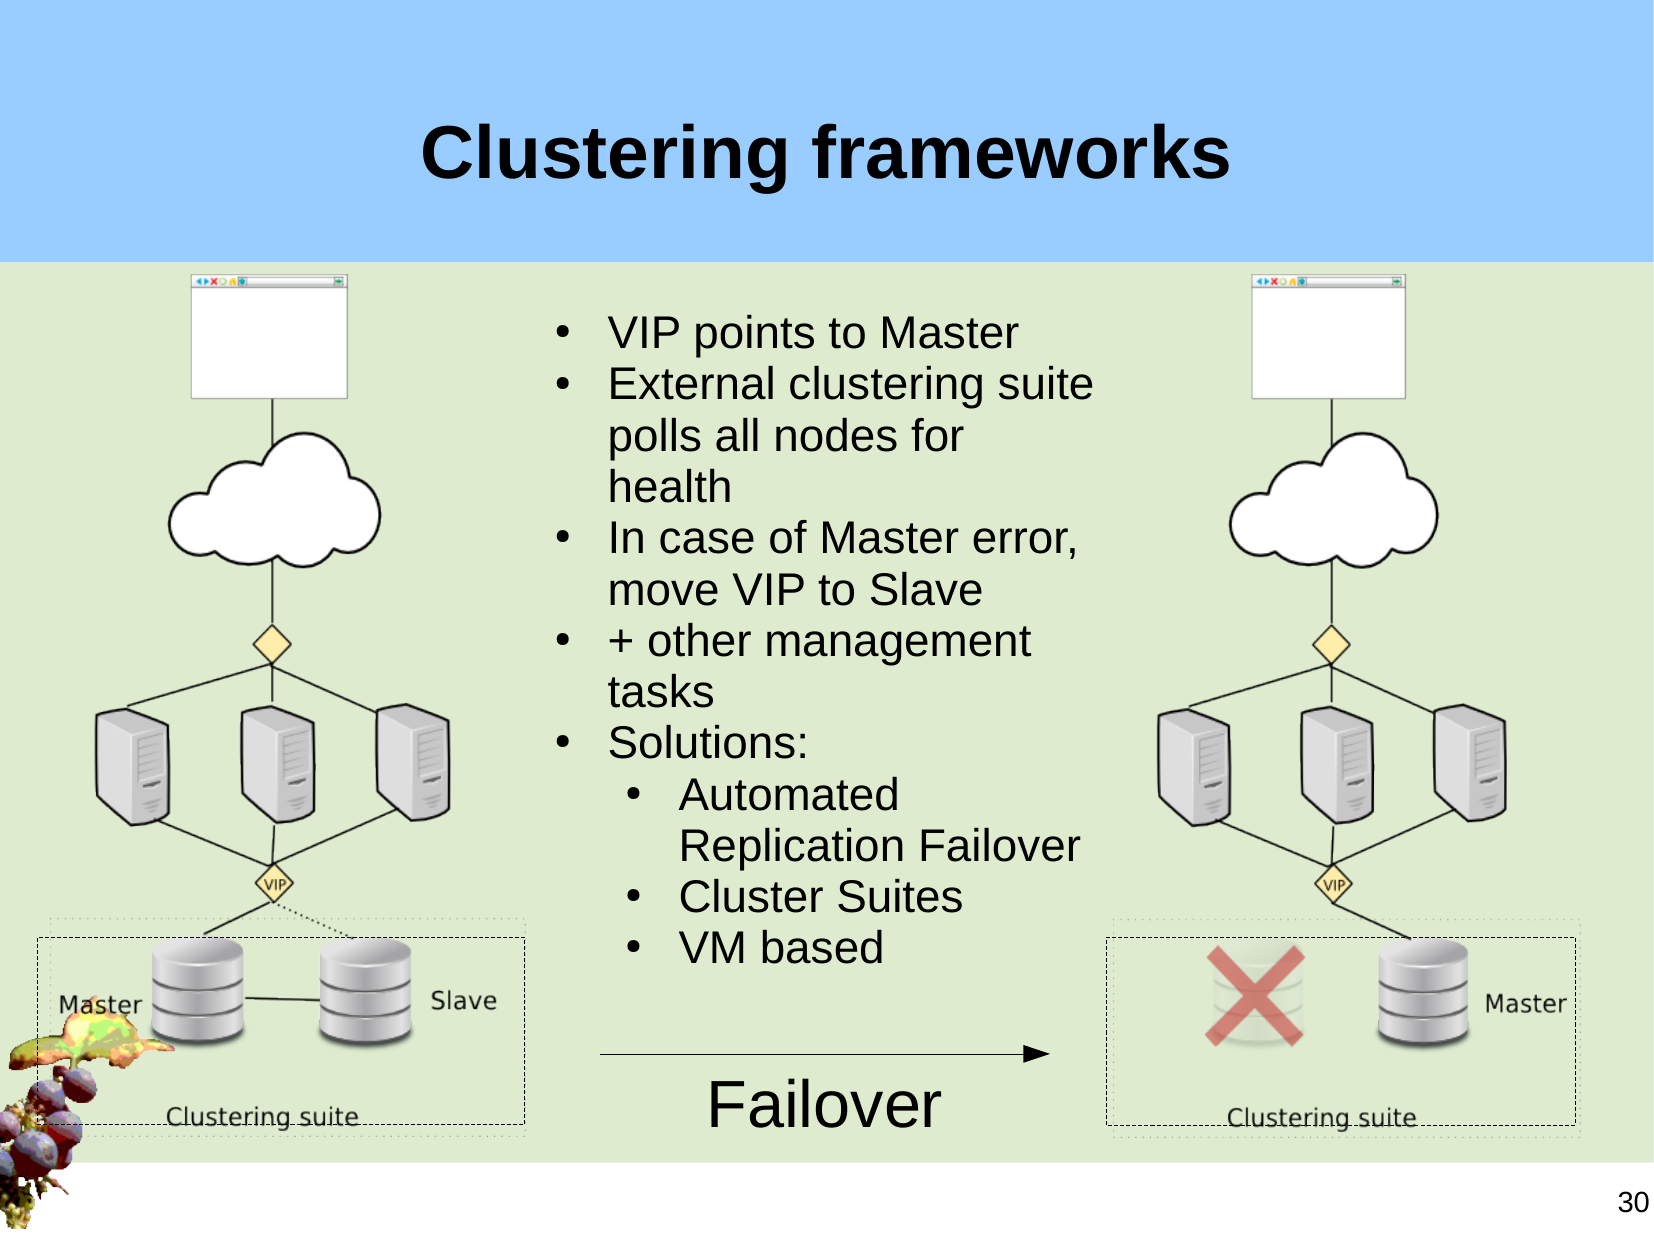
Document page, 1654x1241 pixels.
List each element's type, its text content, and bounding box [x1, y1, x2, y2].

picture [0, 274, 526, 1229]
title Clustering frameworks [82, 49, 1571, 257]
list Failover [525, 1067, 1126, 1143]
picture [1113, 274, 1581, 1138]
list VIP points to Master External clustering suite polls all nodes for health In case of Master error, move VIP to Slave + other management tasks Solutions: Automated Replication Failover Cluster Suites VM based [536, 307, 1100, 974]
